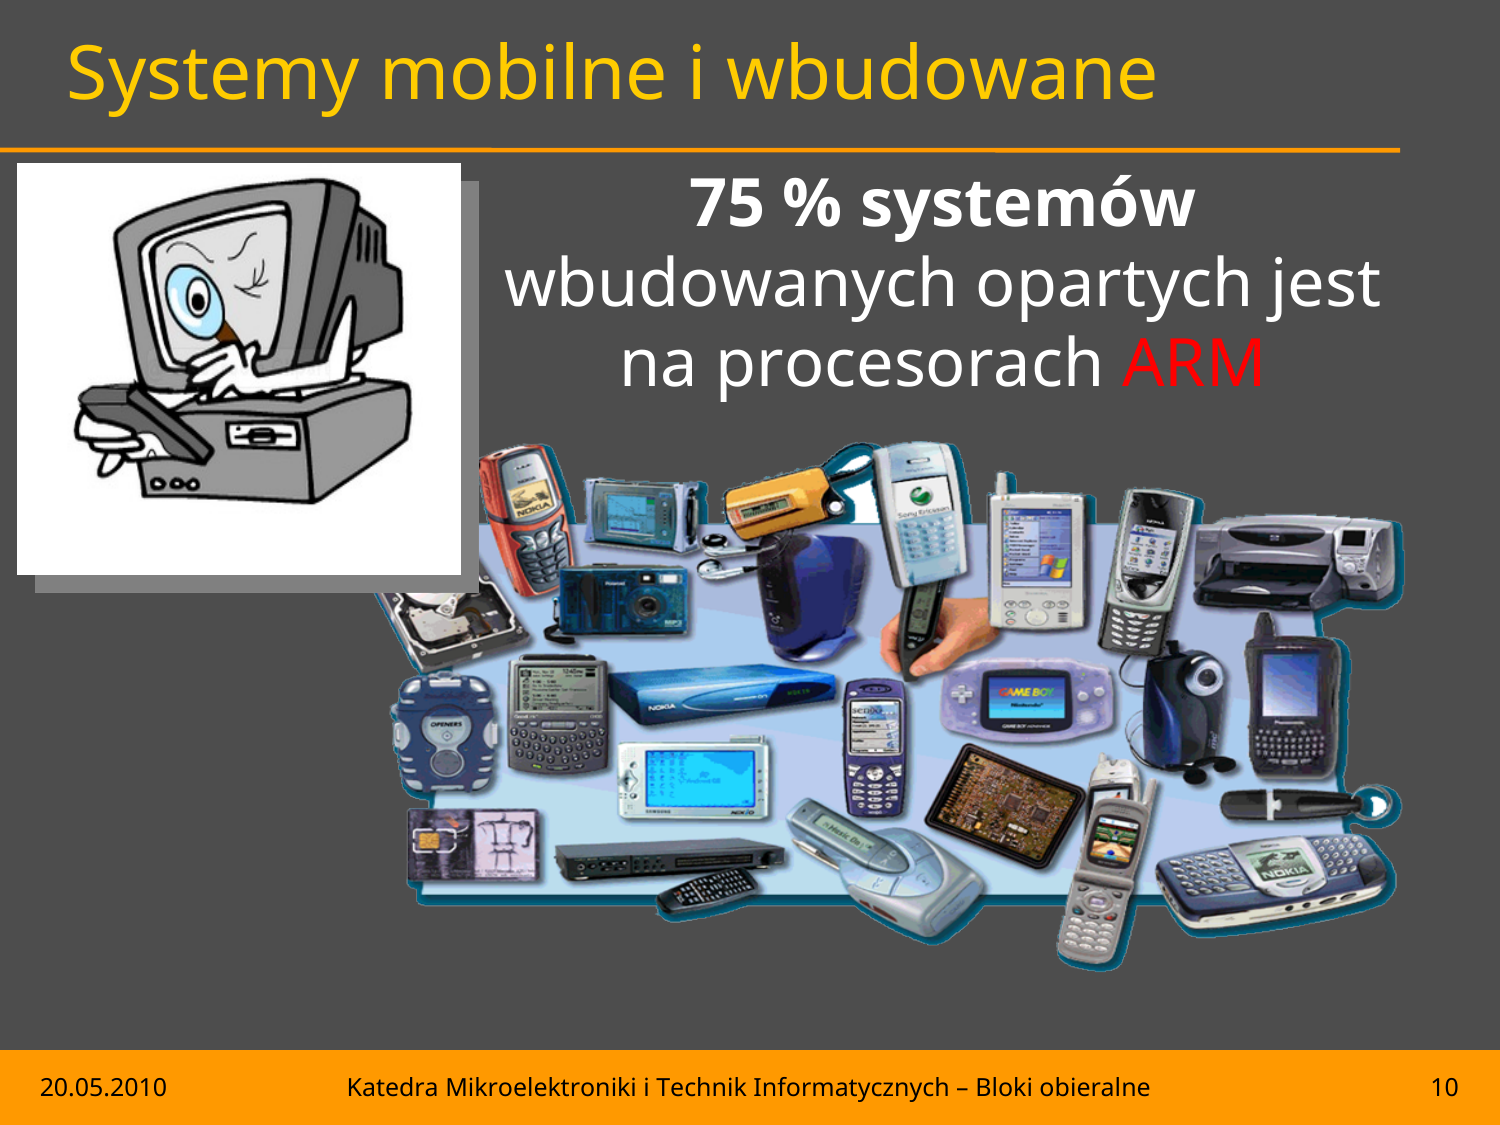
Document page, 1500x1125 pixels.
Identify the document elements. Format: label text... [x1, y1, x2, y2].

picture [17, 163, 461, 576]
text_box 75 % systemów wbudowanych opartych jest na procesorach ARM [468, 152, 1418, 408]
picture [289, 412, 1465, 1034]
text_box Systemy mobilne i wbudowane [52, 12, 1469, 127]
